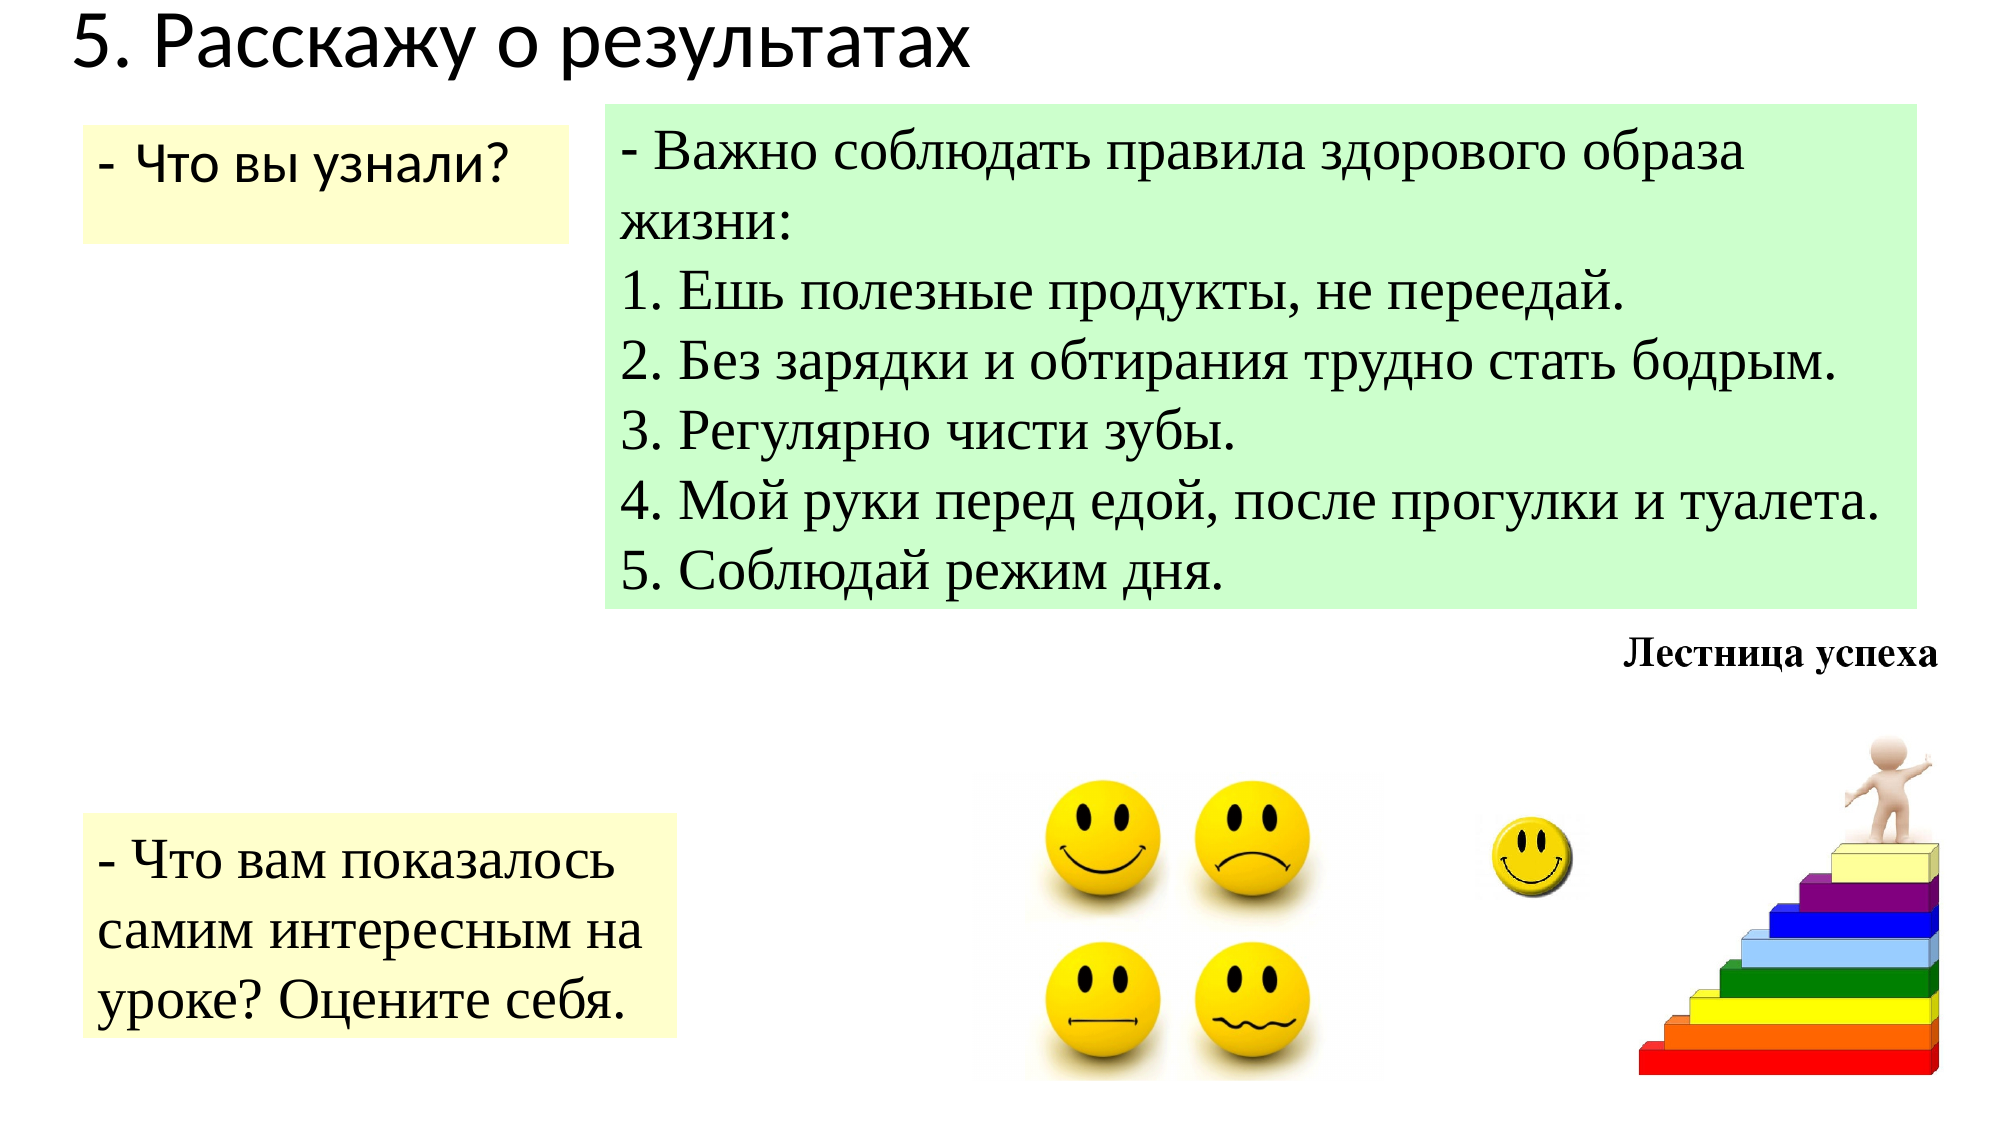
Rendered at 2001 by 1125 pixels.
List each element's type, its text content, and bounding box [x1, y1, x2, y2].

title 5. Расскажу о результатах [55, 0, 1781, 100]
text_box - Что вам показалось самим интересным на уроке? Оцените себя. [83, 813, 677, 1038]
picture [1438, 600, 2000, 1114]
text_box Важно соблюдать правила здорового образа жизни: 1. Ешь полезные продукты, не переедай. 2. Без зарядки и обтирания трудно стать бодрым. 3. Регулярно чисти зубы. 4. Мой руки перед едой, после прогулки и туалета. 5. Соблюдай режим дня. [605, 104, 1917, 609]
text_box Что вы узнали? [83, 125, 569, 244]
picture [972, 772, 1384, 1081]
